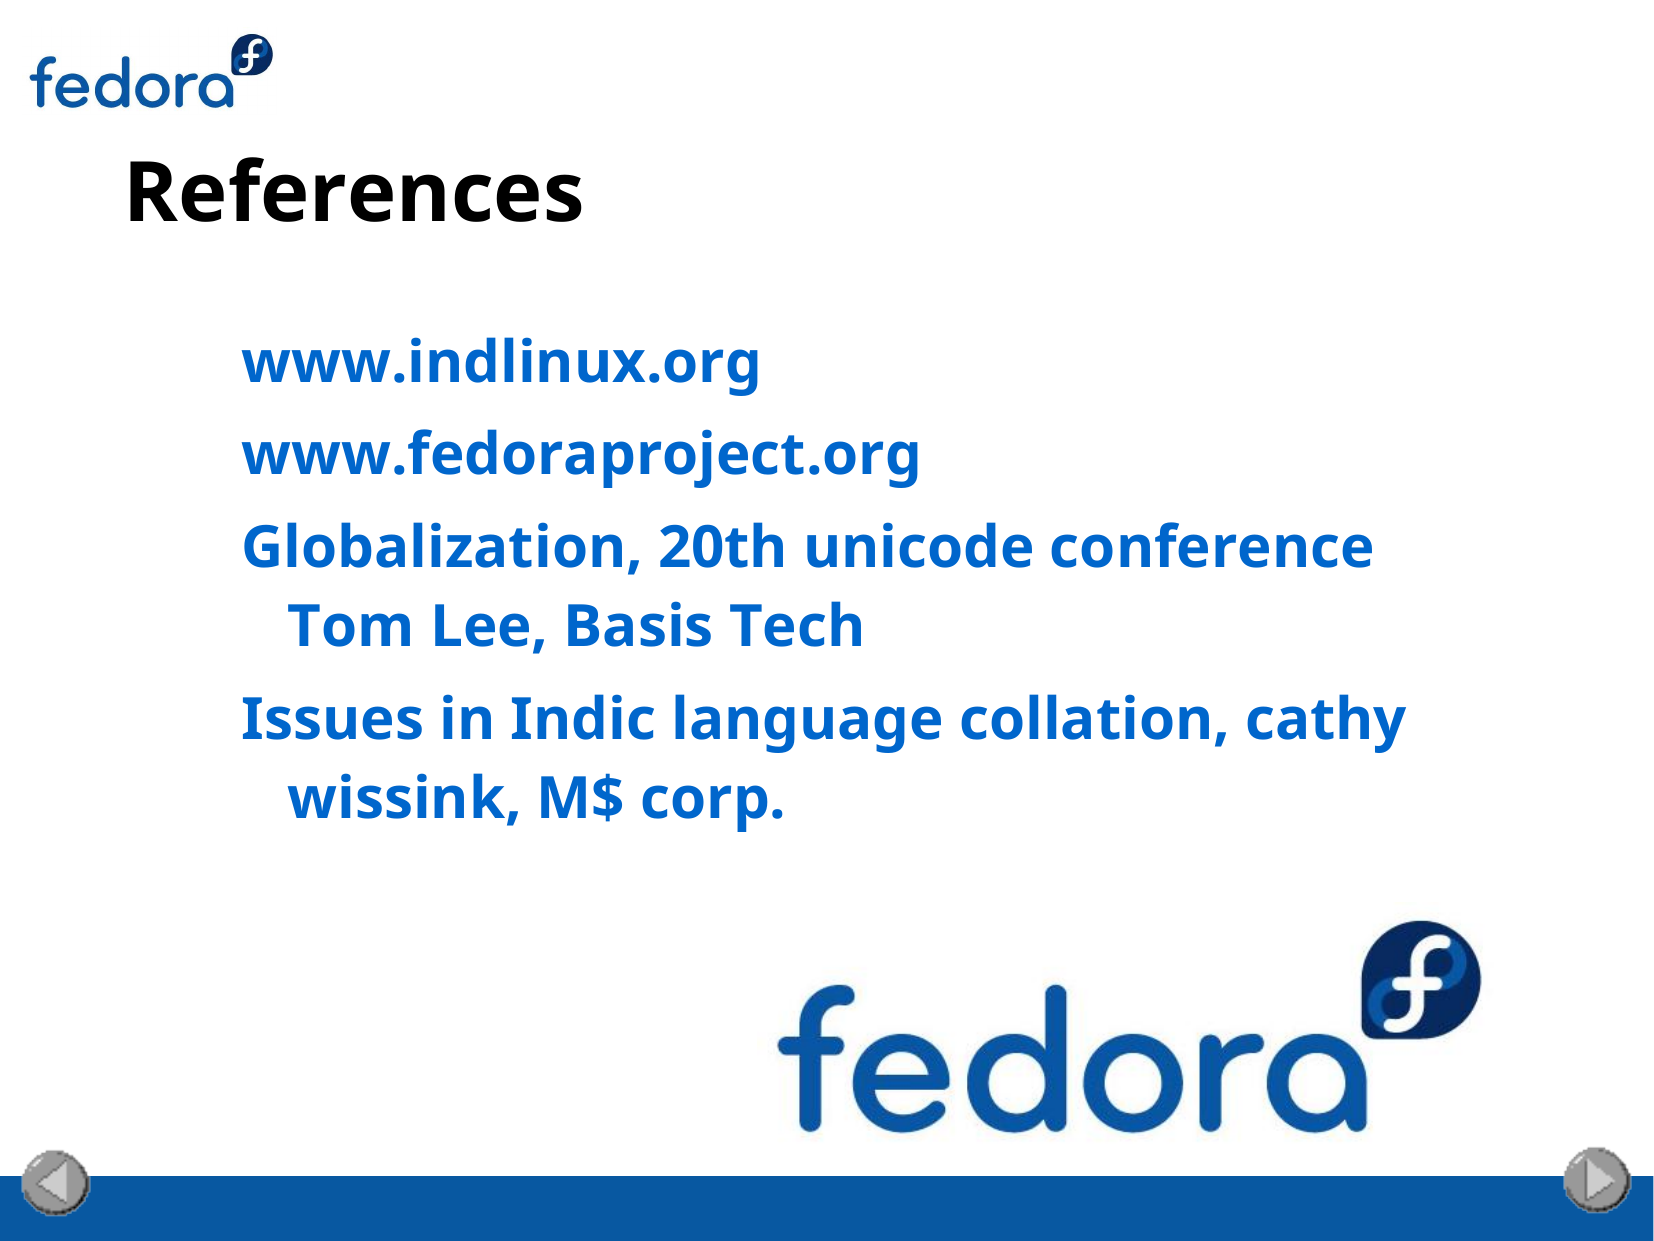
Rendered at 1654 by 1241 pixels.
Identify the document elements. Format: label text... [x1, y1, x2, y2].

picture [22, 27, 277, 115]
picture [0, 1143, 1654, 1241]
title References [123, 123, 1529, 256]
list www.indlinux.org www.fedoraproject.org Globalization, 20th unicode conference Tom Lee, Basis Tech Issues in Indic language collation, cathy wissink, M$ corp. [151, 220, 1476, 1041]
picture [757, 902, 1494, 1154]
